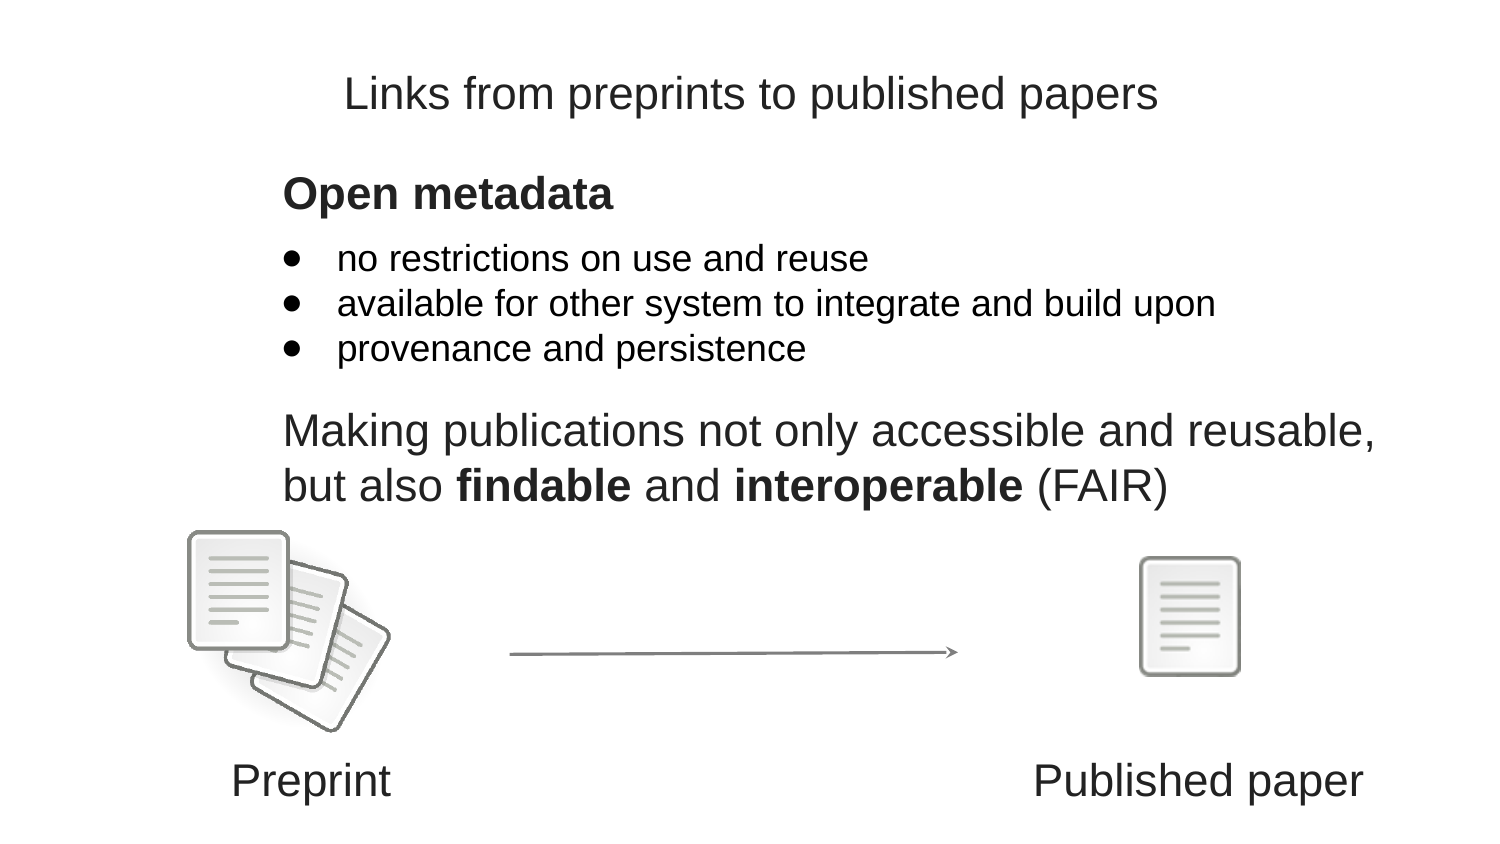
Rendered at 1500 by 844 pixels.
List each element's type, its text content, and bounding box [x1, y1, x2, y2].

text_box Published paper [904, 735, 1494, 820]
picture [1139, 556, 1241, 677]
text_box Making publications not only accessible and reusable, but also findable and interoperable (FAIR) [267, 386, 1401, 471]
text_box Open metadata [267, 148, 1336, 219]
text_box Preprint [16, 735, 606, 820]
picture [187, 530, 393, 735]
text_box no restrictions on use and reuse available for other system to integrate and build upon provenance and persistence [246, 219, 1404, 385]
text_box Links from preprints to published papers [217, 48, 1286, 133]
